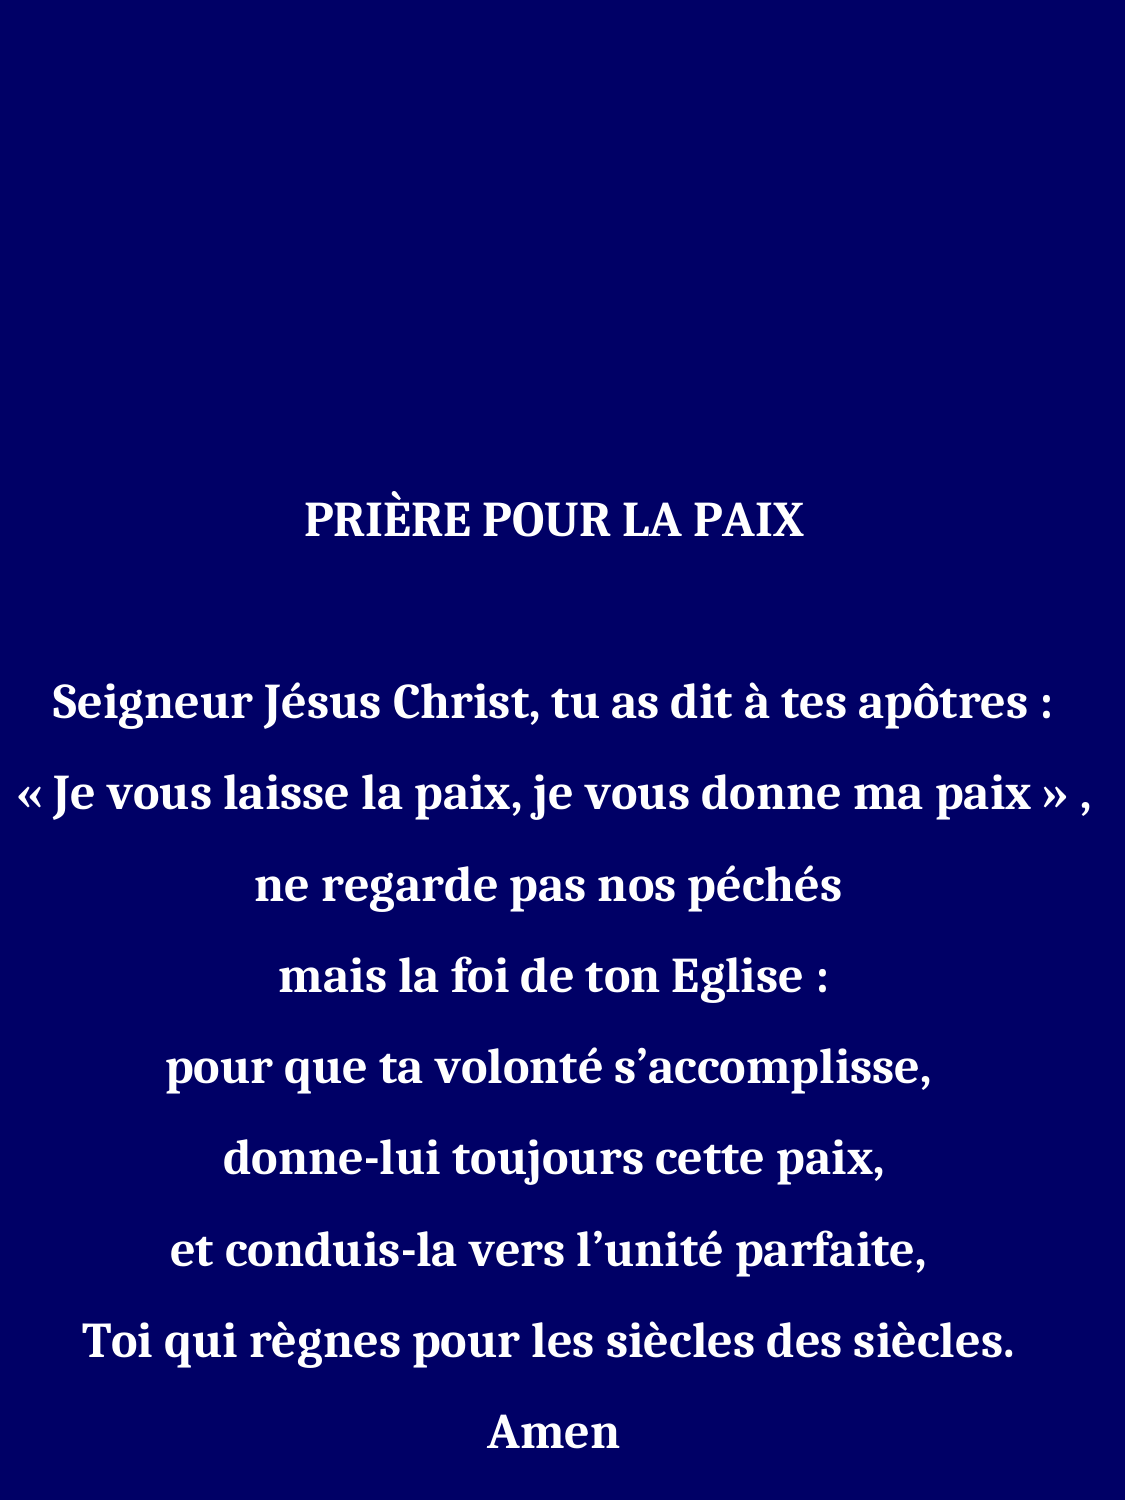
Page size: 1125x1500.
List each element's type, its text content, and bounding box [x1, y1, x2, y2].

text_box PRIÈRE POUR LA PAIX Seigneur Jésus Christ, tu as dit à tes apôtres : « Je vous laisse la paix, je vous donne ma paix » , ne regarde pas nos péchés mais la foi de ton Eglise : pour que ta volonté s’accomplisse, donne-lui toujours cette paix, et conduis-la vers l’unité parfaite, Toi qui règnes pour les siècles des siècles. Amen [0, 478, 1125, 1467]
